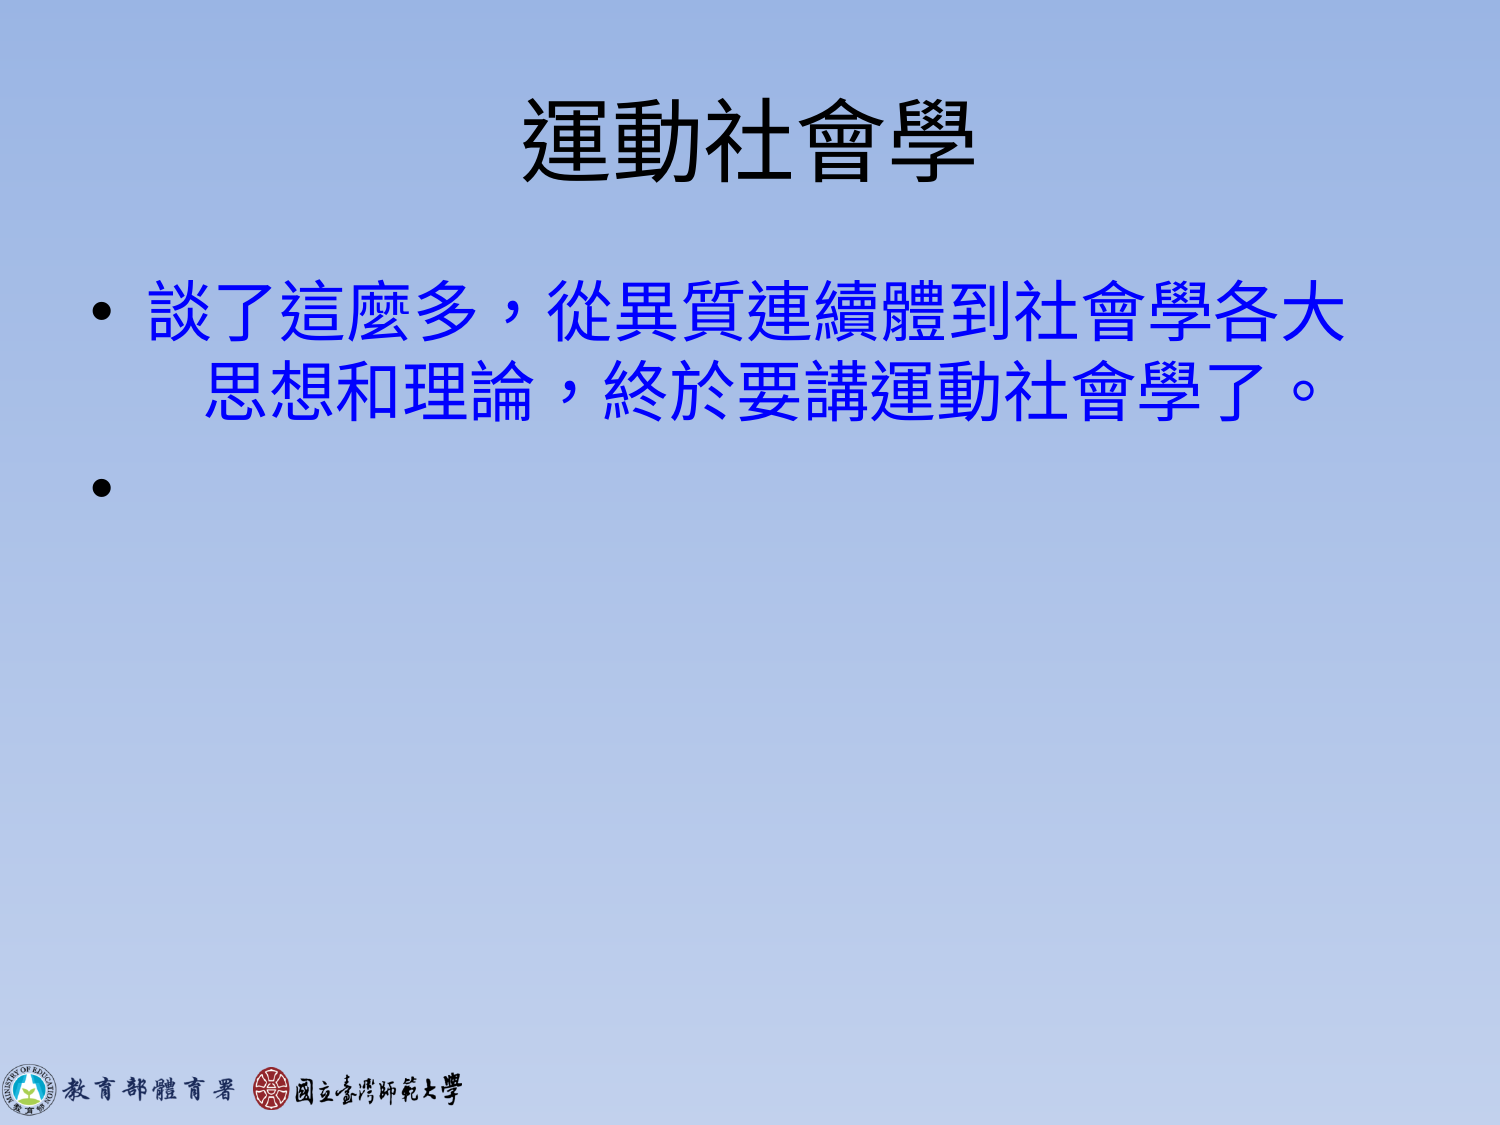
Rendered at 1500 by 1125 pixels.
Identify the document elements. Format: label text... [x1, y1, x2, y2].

list 談了這麼多，從異質連續體到社會學各大思想和理論，終於要講運動社會學了。 [75, 262, 1426, 1005]
title 運動社會學 [75, 45, 1426, 233]
